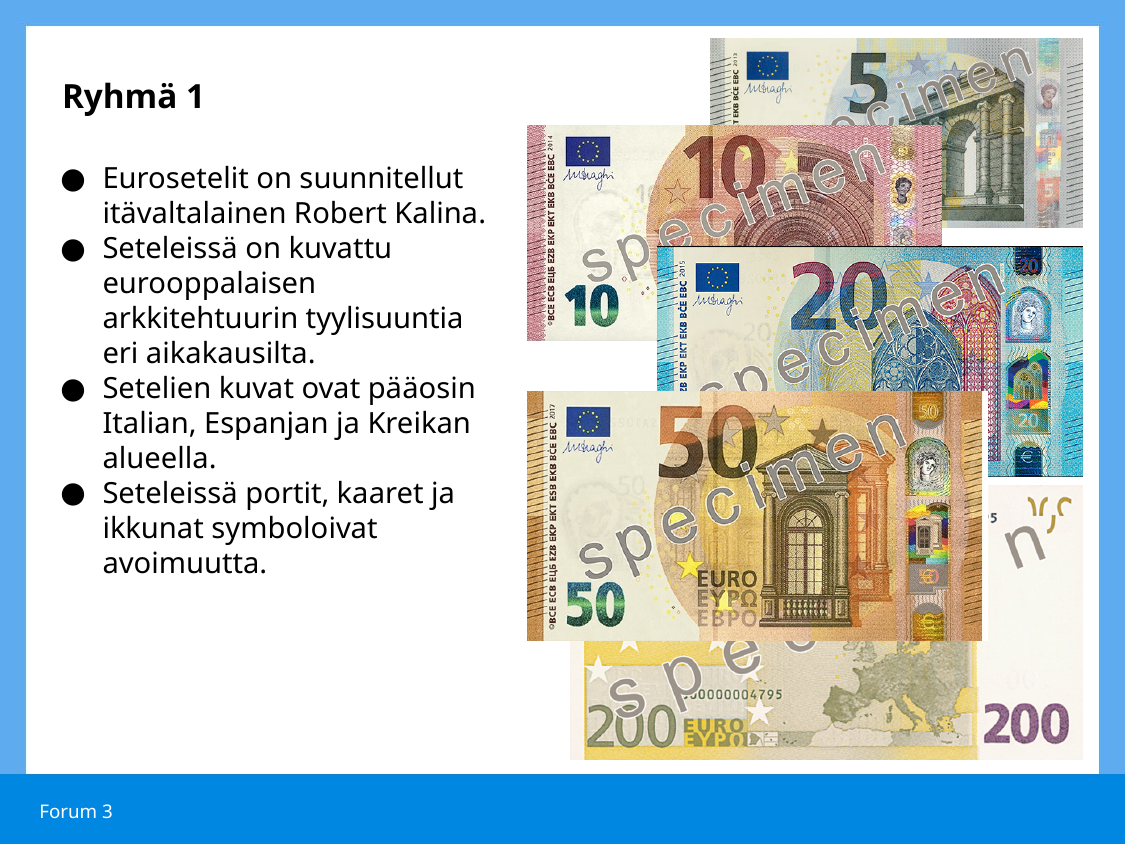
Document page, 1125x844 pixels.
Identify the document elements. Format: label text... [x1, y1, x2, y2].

list Eurosetelit on suunnitellut itävaltalainen Robert Kalina. Seteleissä on kuvattu eurooppalaisen arkkitehtuurin tyylisuuntia eri aikakausilta. Setelien kuvat ovat pääosin Italian, Espanjan ja Kreikan alueella. Seteleissä portit, kaaret ja ikkunat symboloivat avoimuutta. [34, 148, 507, 689]
title Ryhmä 1 [50, 56, 403, 135]
picture [0, 0, 1125, 844]
